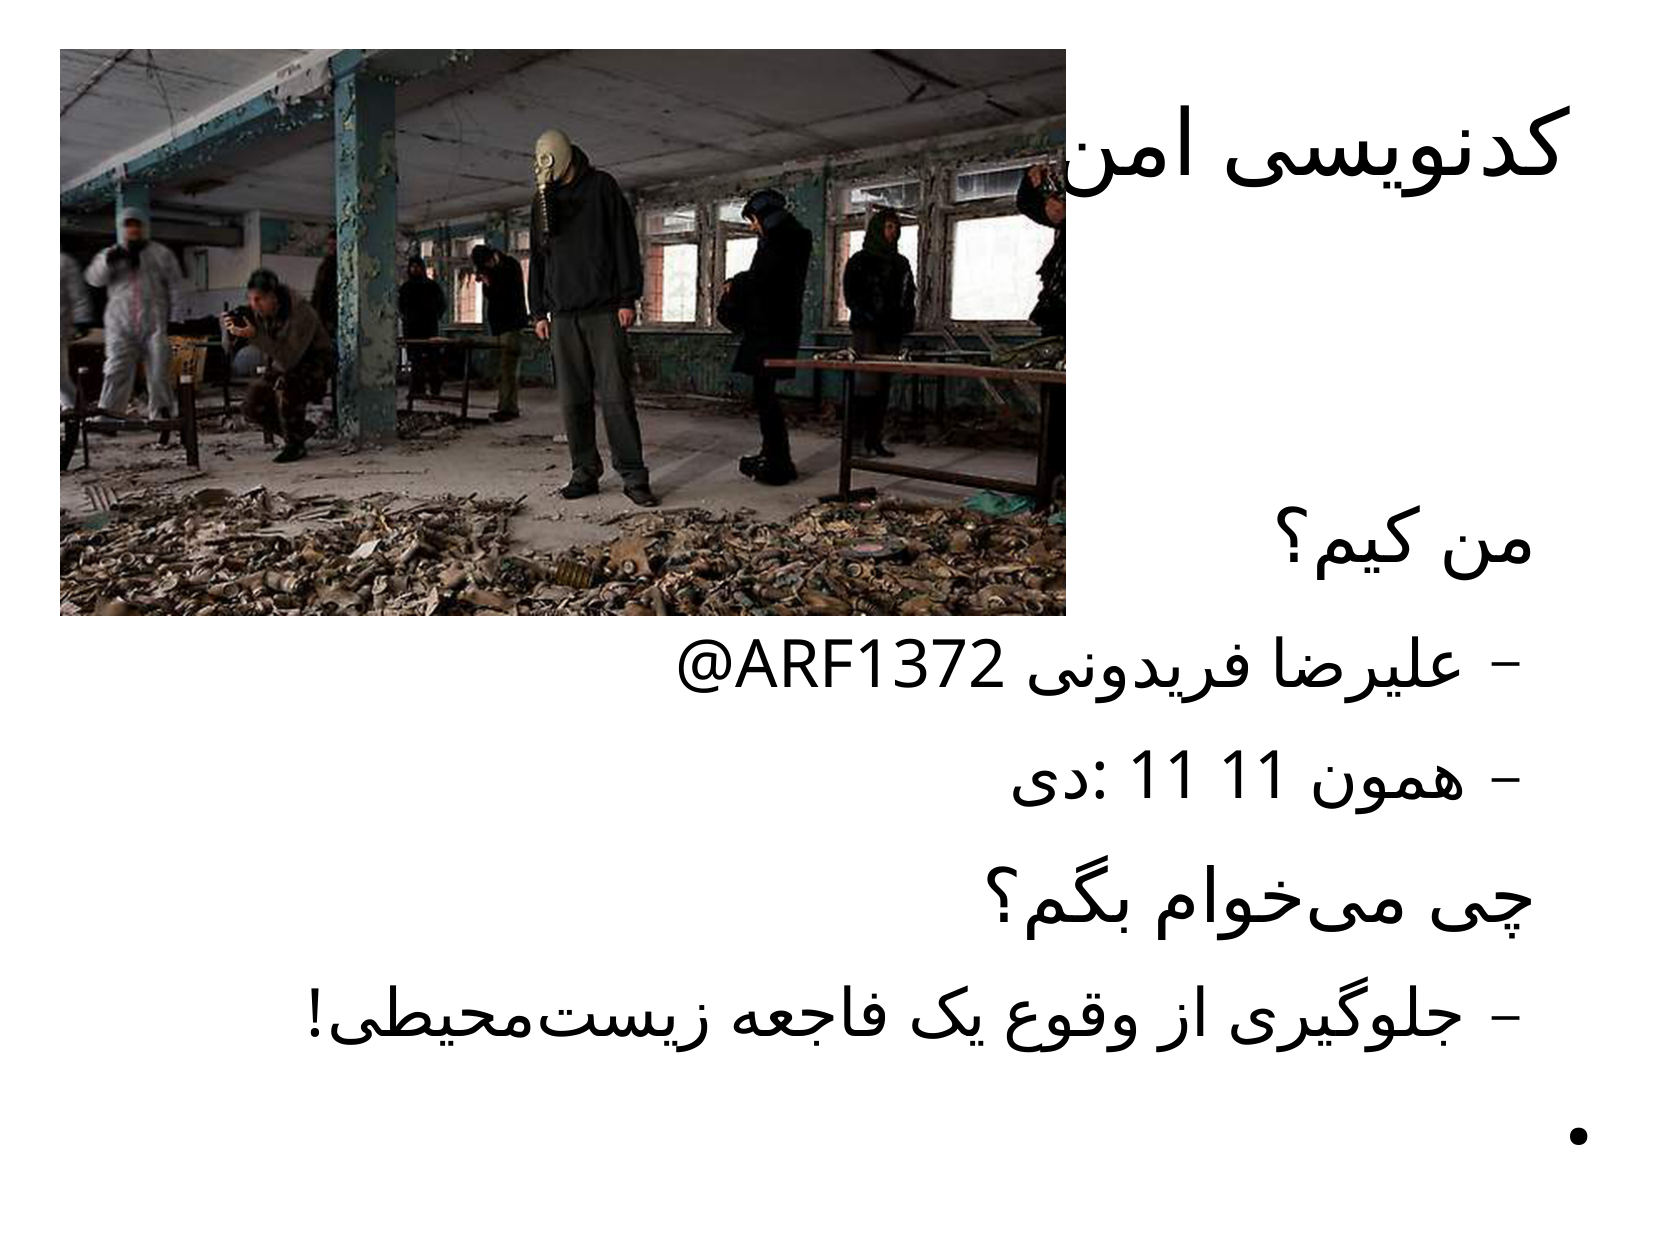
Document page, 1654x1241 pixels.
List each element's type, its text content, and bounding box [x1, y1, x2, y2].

list من کیم؟ علیرضا فریدونی ARF1372@ همون 11 11 :دی چی می‌خوام بگم؟ جلوگیری از وقوع یک فاجعه زیست‌محیطی! [120, 495, 1609, 1186]
title کدنویسی امن [1066, 49, 1571, 257]
picture [60, 49, 1066, 616]
